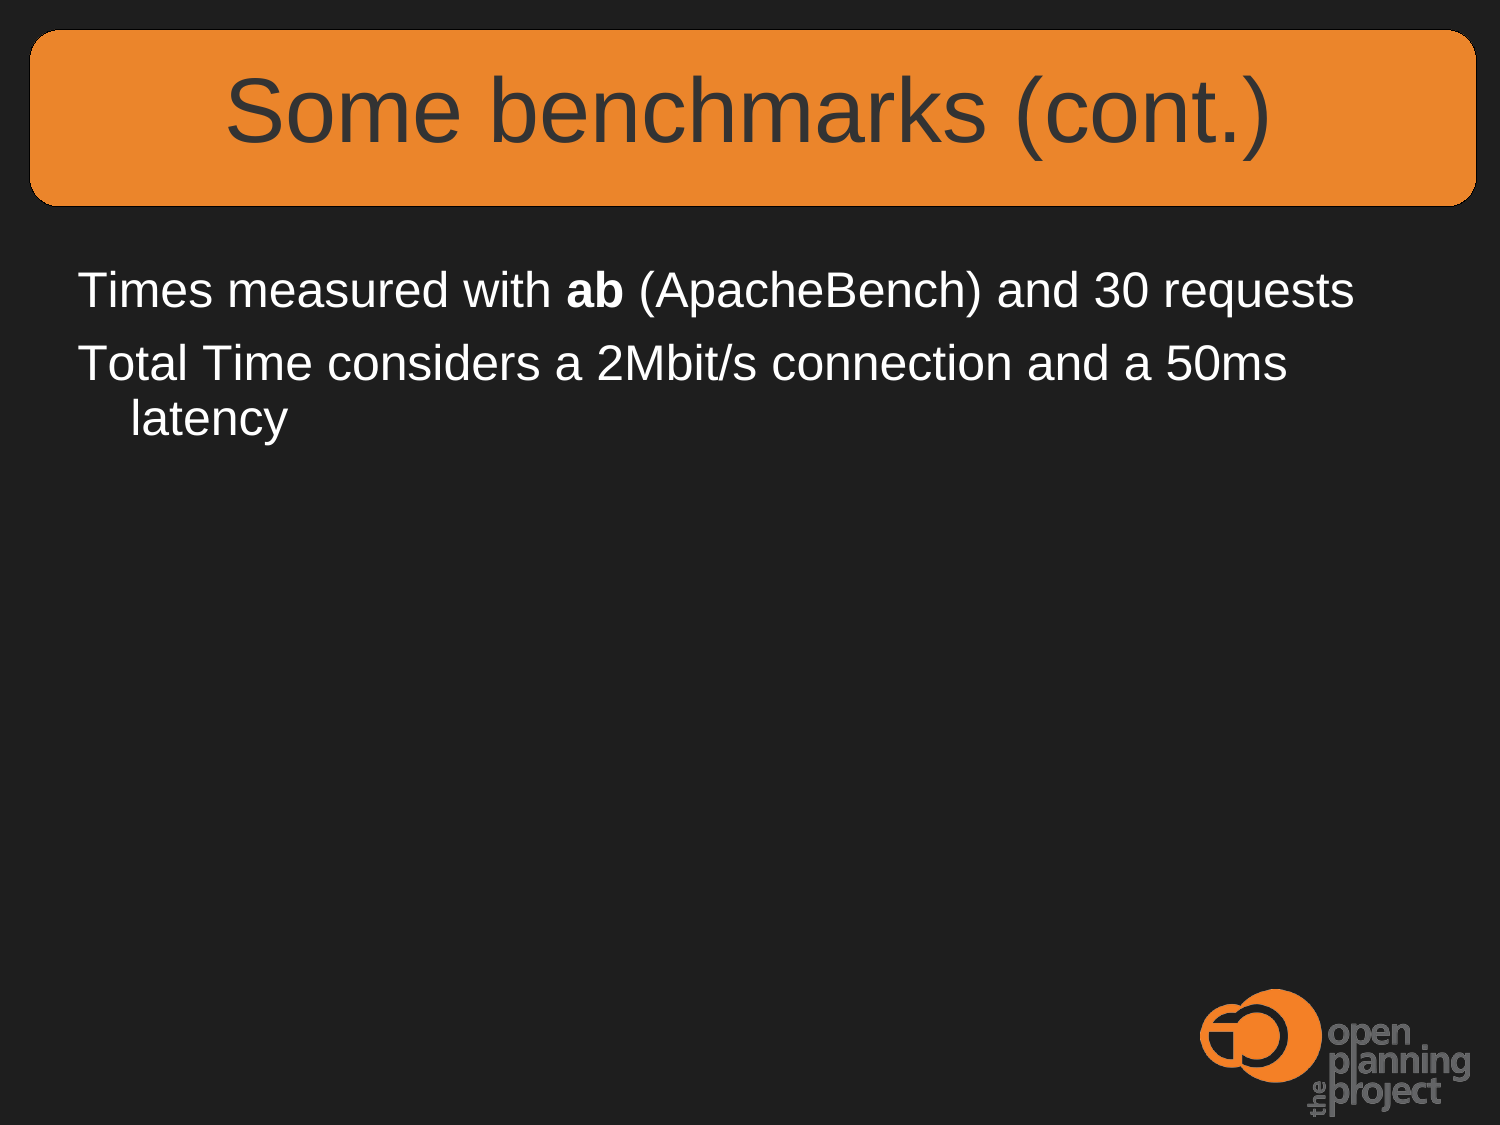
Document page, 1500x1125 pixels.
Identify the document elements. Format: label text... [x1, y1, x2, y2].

title Some benchmarks (cont.) [74, 35, 1425, 200]
picture [1200, 989, 1470, 1117]
list Times measured with ab (ApacheBench) and 30 requests Total Time considers a 2Mbit/s connection and a 50ms latency [74, 262, 1425, 990]
